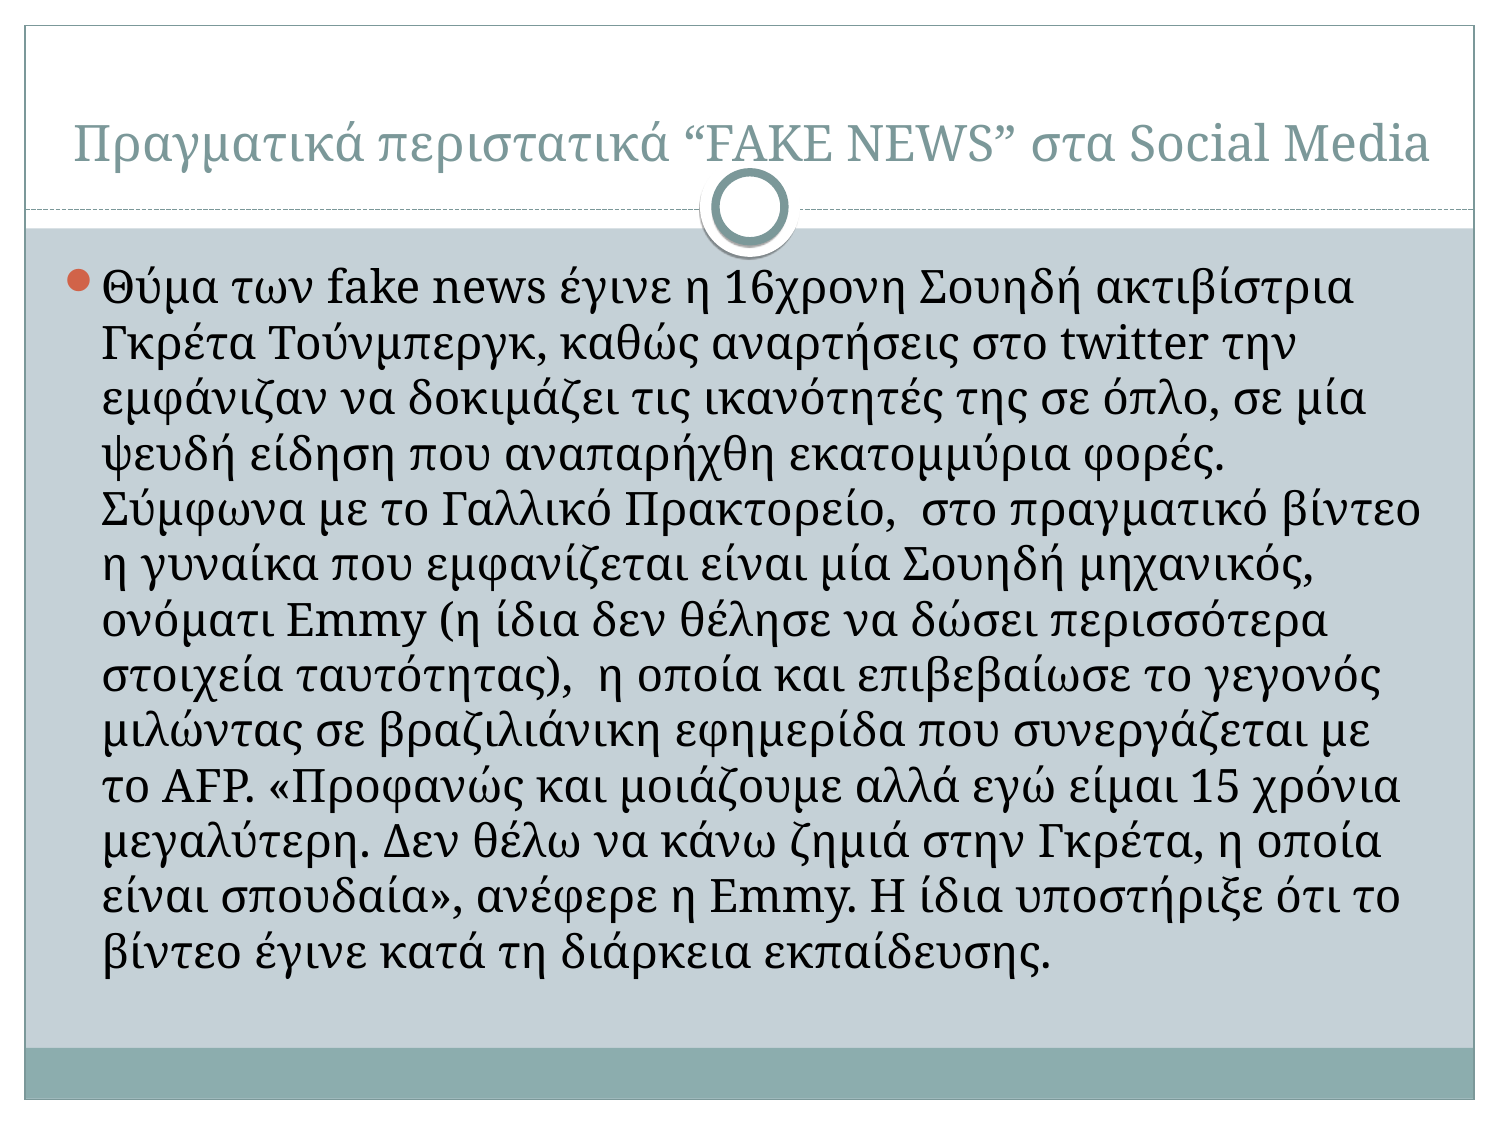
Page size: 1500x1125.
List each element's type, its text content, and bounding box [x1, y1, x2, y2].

title Πραγματικά περιστατικά “FAKE NEWS” στα Social Media [53, 54, 1454, 179]
list Θύμα των fake news έγινε η 16χρονη Σουηδή ακτιβίστρια Γκρέτα Τούνμπεργκ, καθώς αναρτήσεις στο twitter την εμφάνιζαν να δοκιμάζει τις ικανότητές της σε όπλο, σε μία ψευδή είδηση που αναπαρήχθη εκατομμύρια φορές. Σύμφωνα με το Γαλλικό Πρακτορείο, στο πραγματικό βίντεο η γυναίκα που εμφανίζεται είναι μία Σουηδή μηχανικός, ονόματι Εmmy (η ίδια δεν θέλησε να δώσει περισσότερα στοιχεία ταυτότητας), η οποία και επιβεβαίωσε το γεγονός μιλώντας σε βραζιλιάνικη εφημερίδα που συνεργάζεται με το AFP. «Προφανώς και μοιάζουμε αλλά εγώ είμαι 15 χρόνια μεγαλύτερη. Δεν θέλω να κάνω ζημιά στην Γκρέτα, η οποία είναι σπουδαία», ανέφερε η Emmy. Η ίδια υποστήριξε ότι το βίντεο έγινε κατά τη διάρκεια εκπαίδευσης. [49, 250, 1445, 1001]
